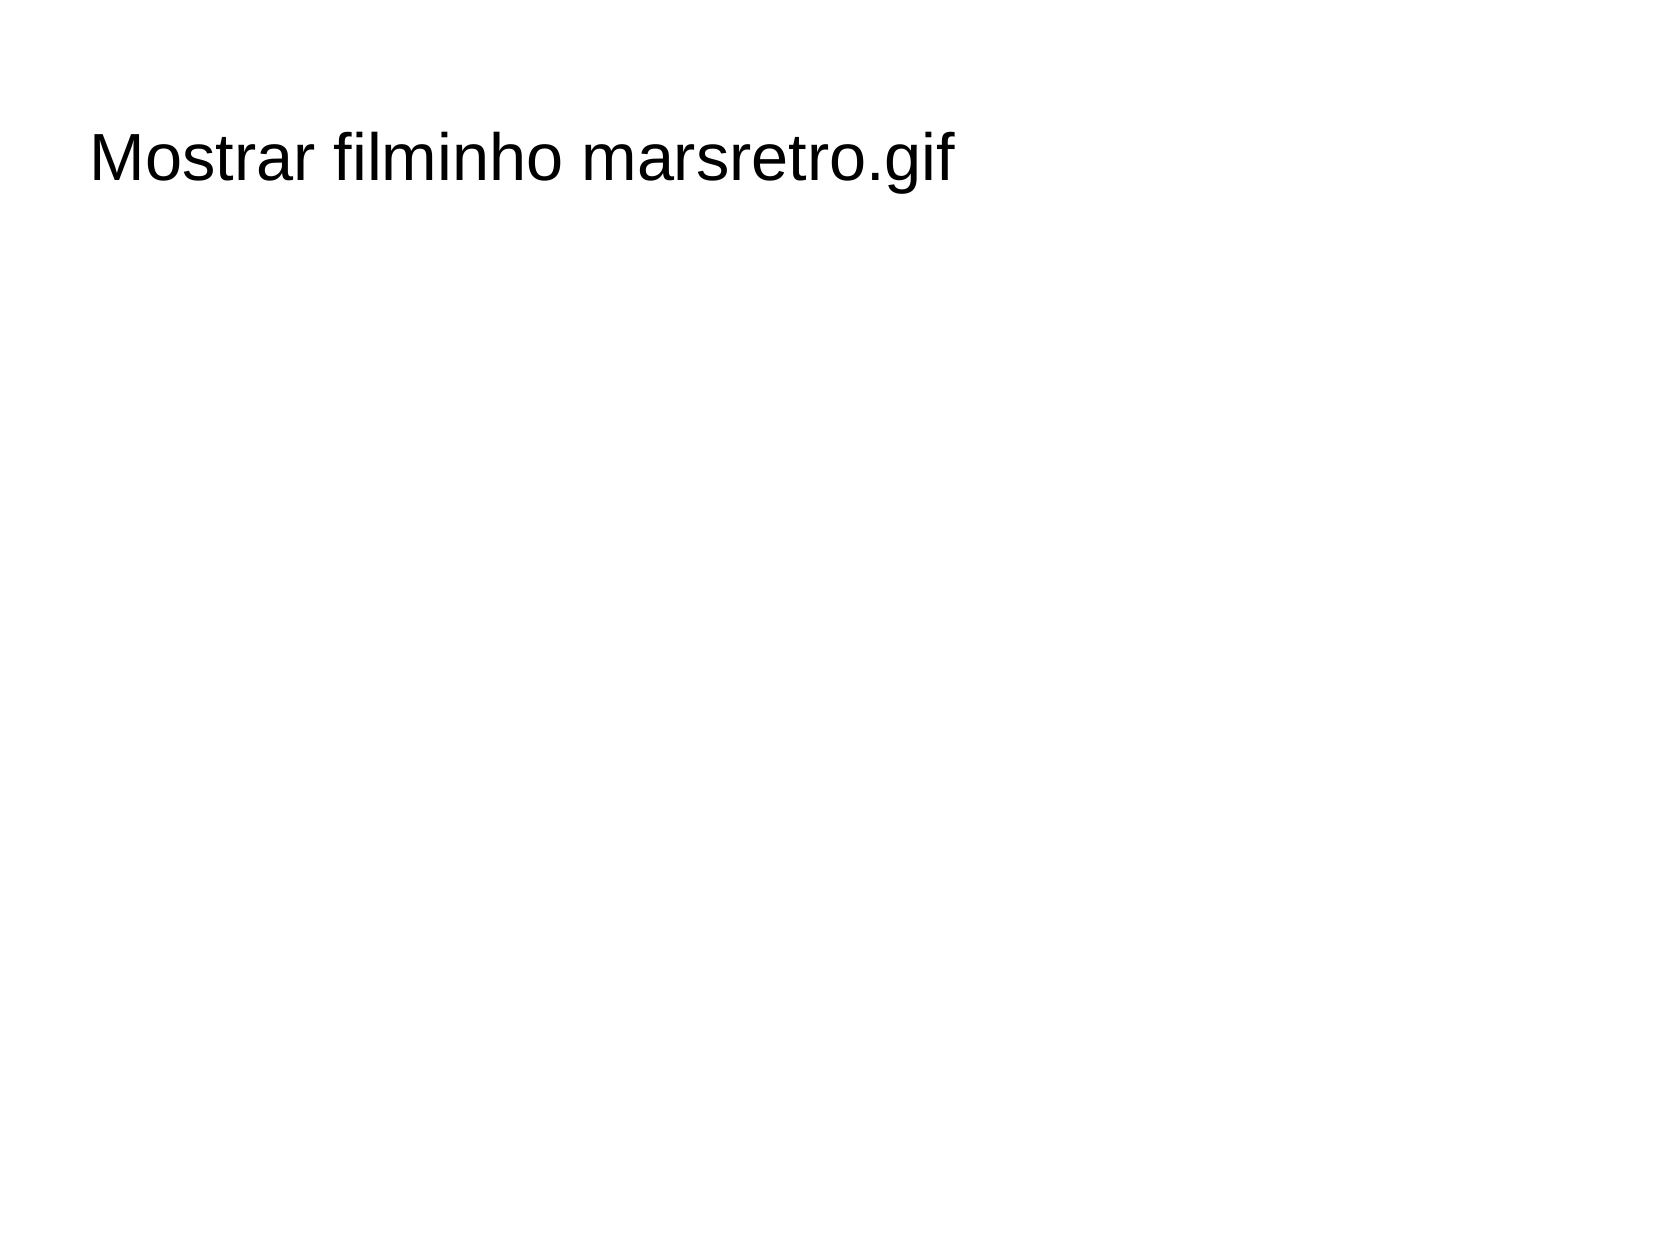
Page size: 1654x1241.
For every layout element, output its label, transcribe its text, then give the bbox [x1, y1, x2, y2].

text_box Mostrar filminho marsretro.gif [75, 112, 974, 352]
